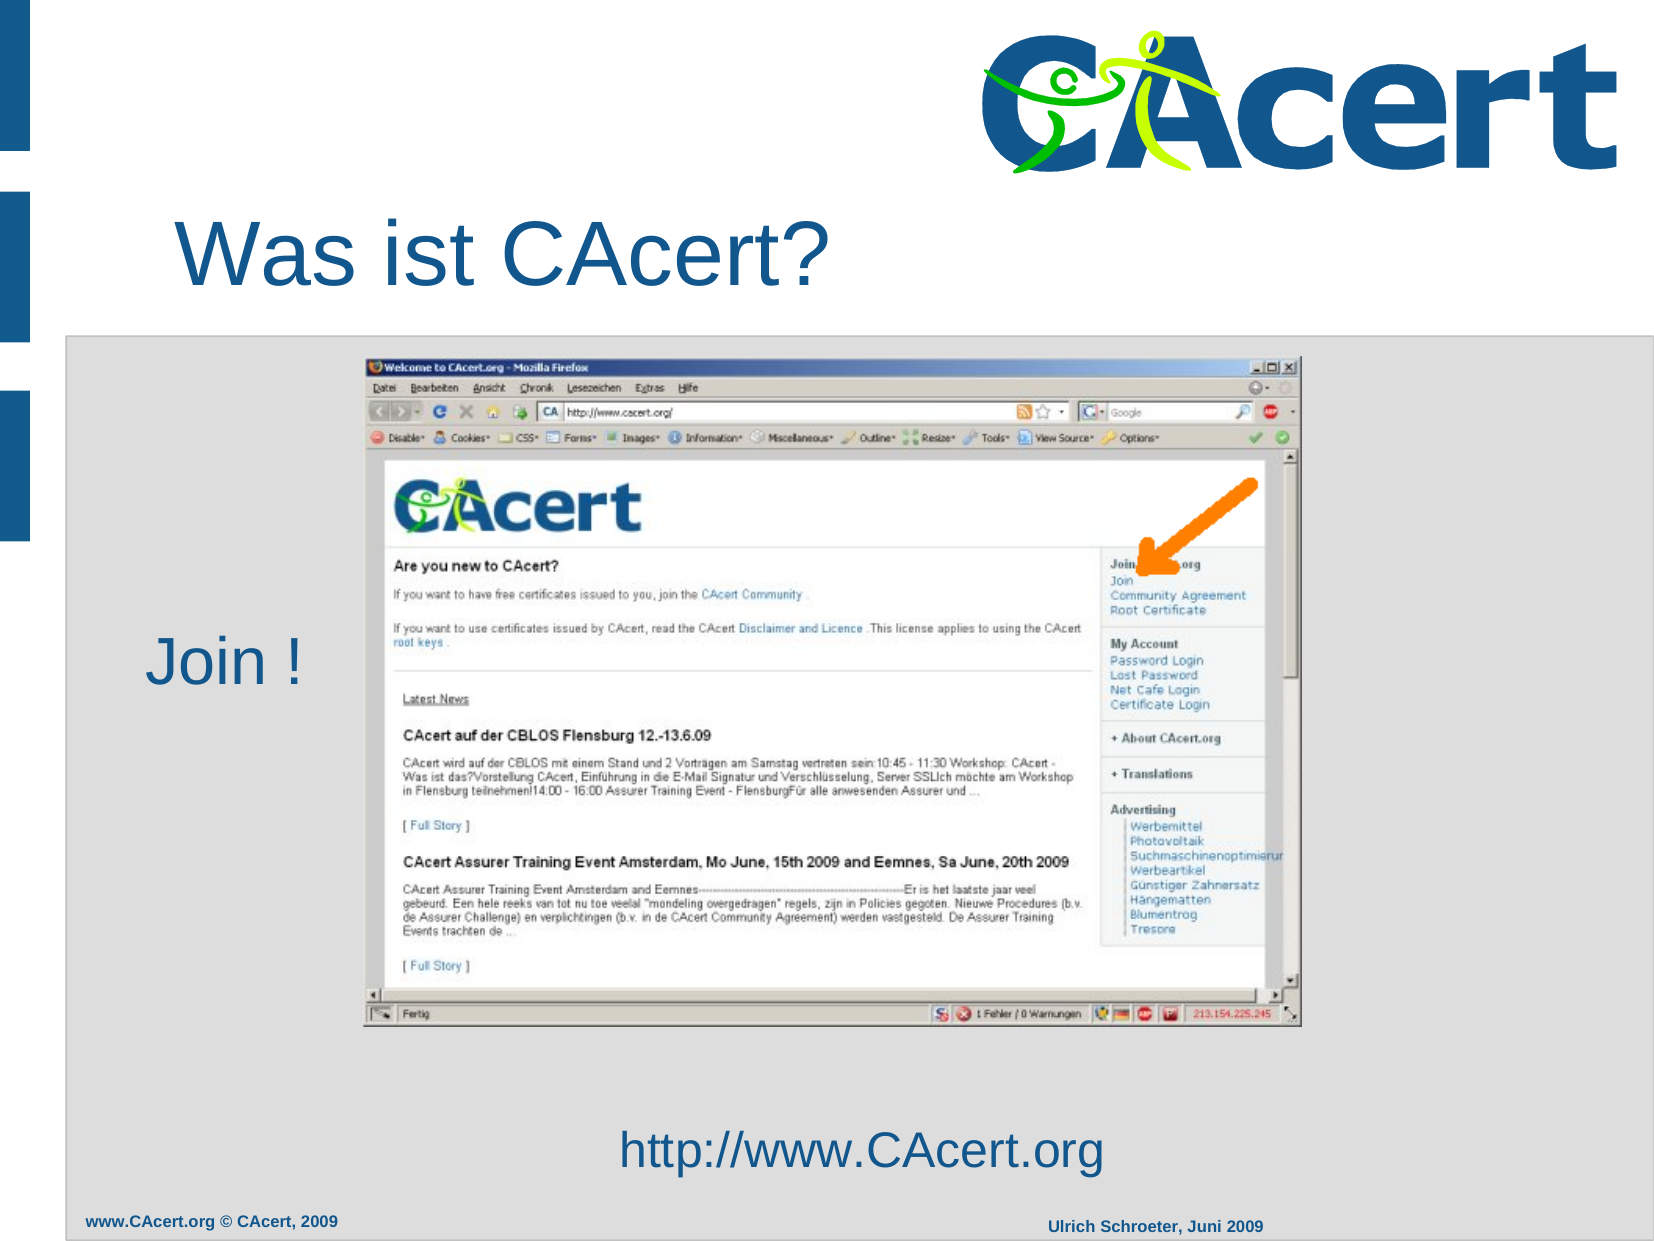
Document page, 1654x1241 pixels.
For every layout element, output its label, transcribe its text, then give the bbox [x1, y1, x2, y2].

text_box Was ist CAcert? [118, 195, 837, 313]
picture [363, 356, 1302, 1027]
text_box http://www.CAcert.org [327, 1115, 1398, 1186]
text_box Join ! [130, 616, 396, 707]
